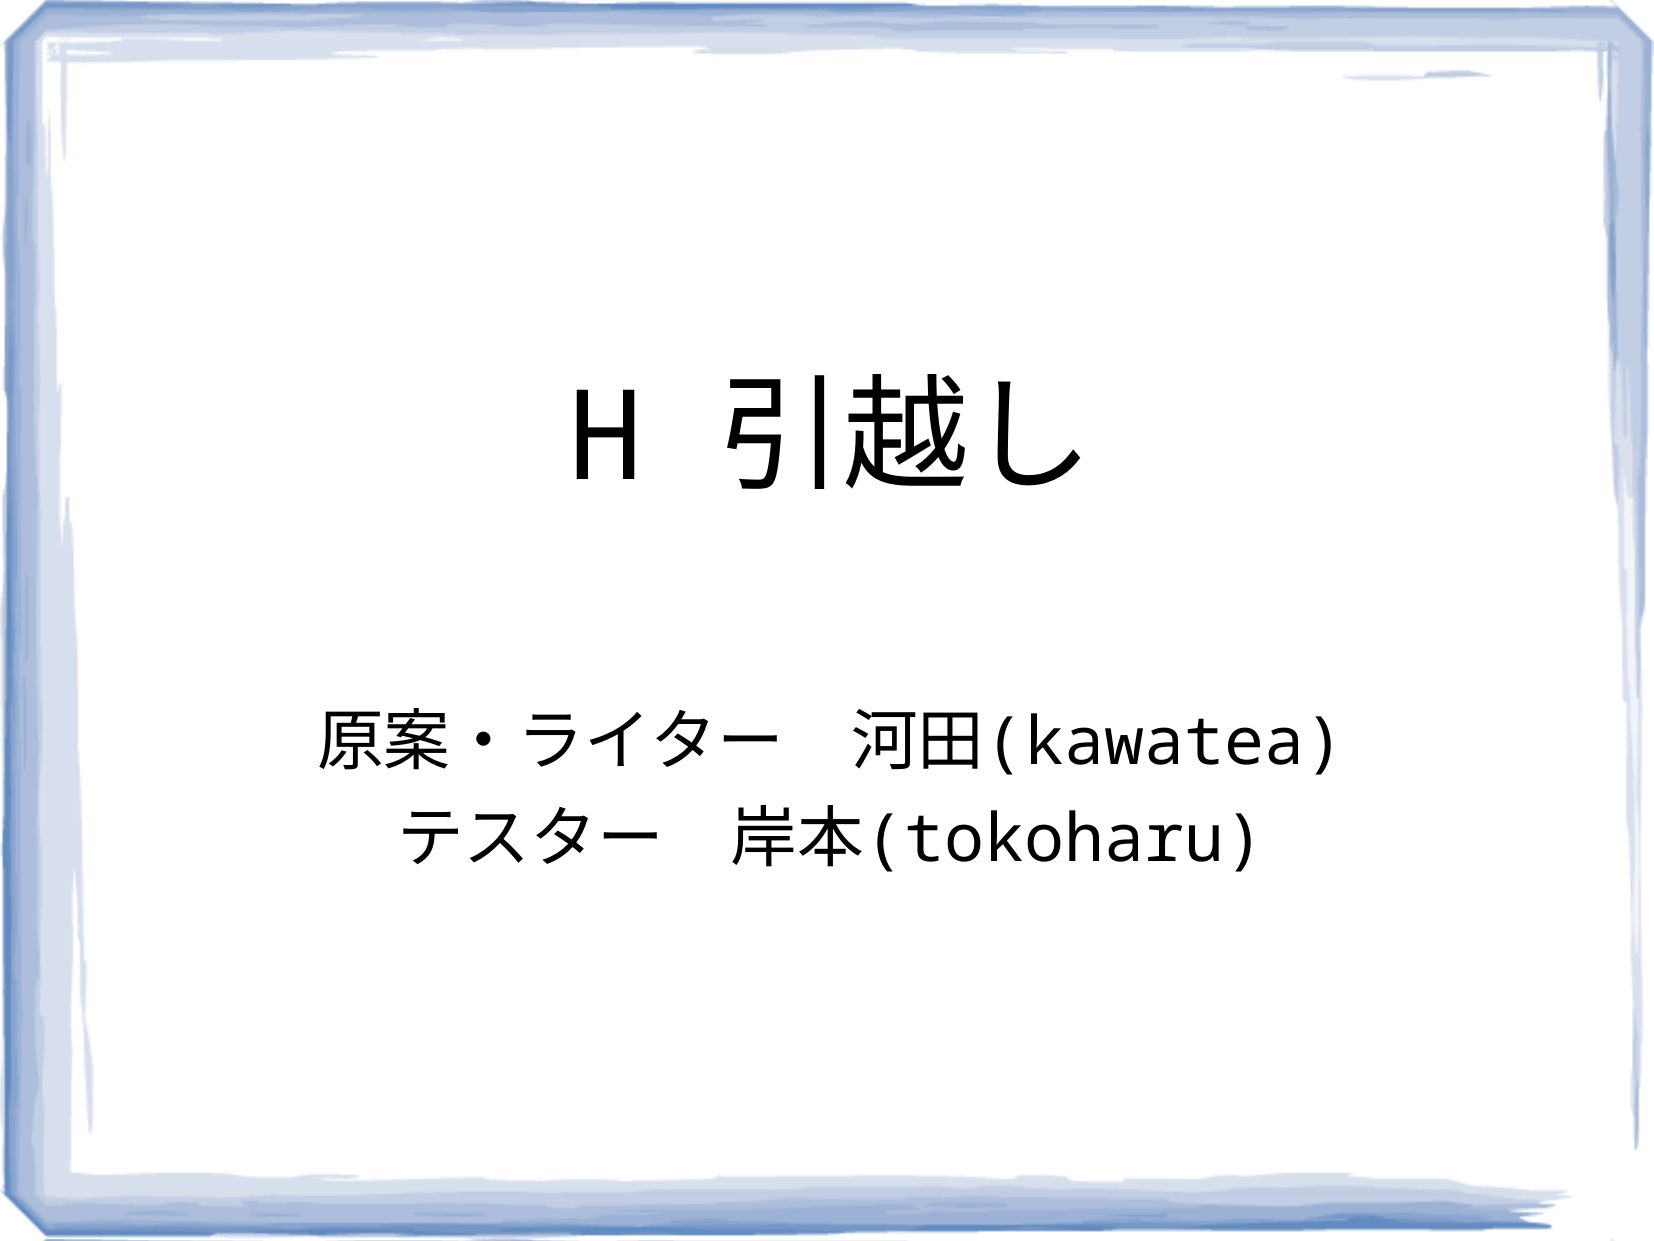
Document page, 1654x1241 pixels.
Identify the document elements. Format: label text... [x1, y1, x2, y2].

subtitle H 引越し 原案・ライター 河田(kawatea) テスター 岸本(tokoharu) [86, 110, 1576, 1106]
picture [0, 0, 1654, 1241]
